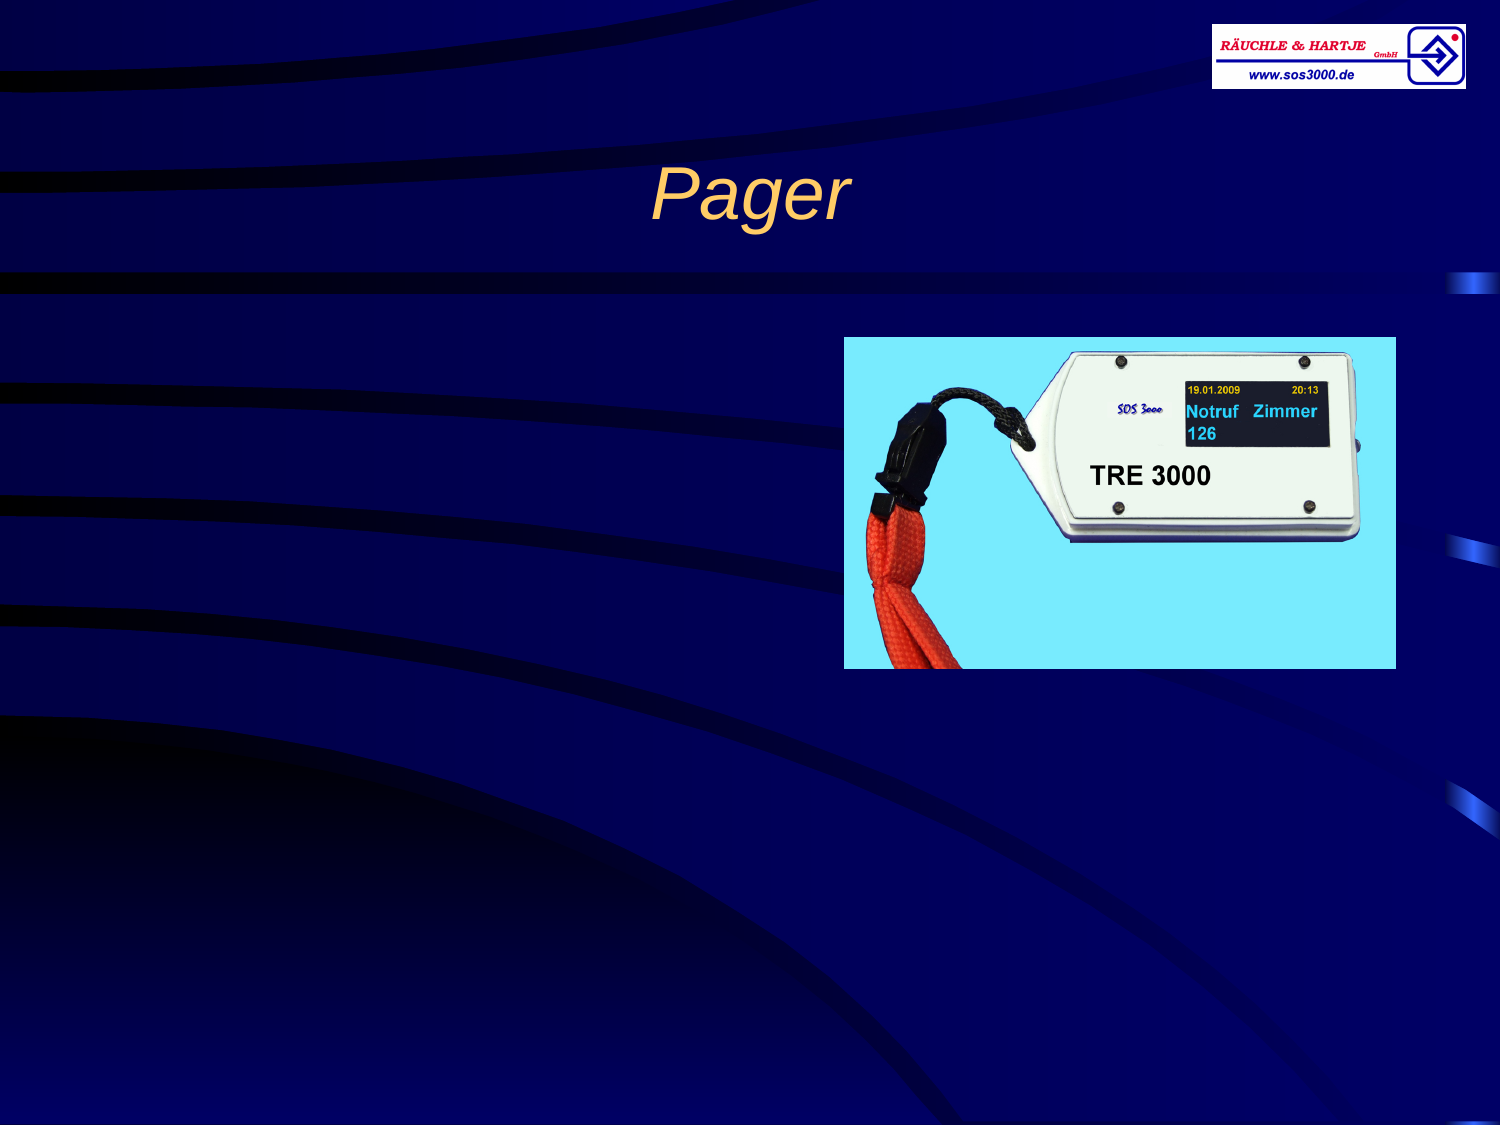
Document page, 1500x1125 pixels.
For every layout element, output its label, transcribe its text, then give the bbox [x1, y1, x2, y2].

picture [844, 337, 1396, 669]
picture [1212, 24, 1466, 89]
title Pager [112, 99, 1388, 288]
